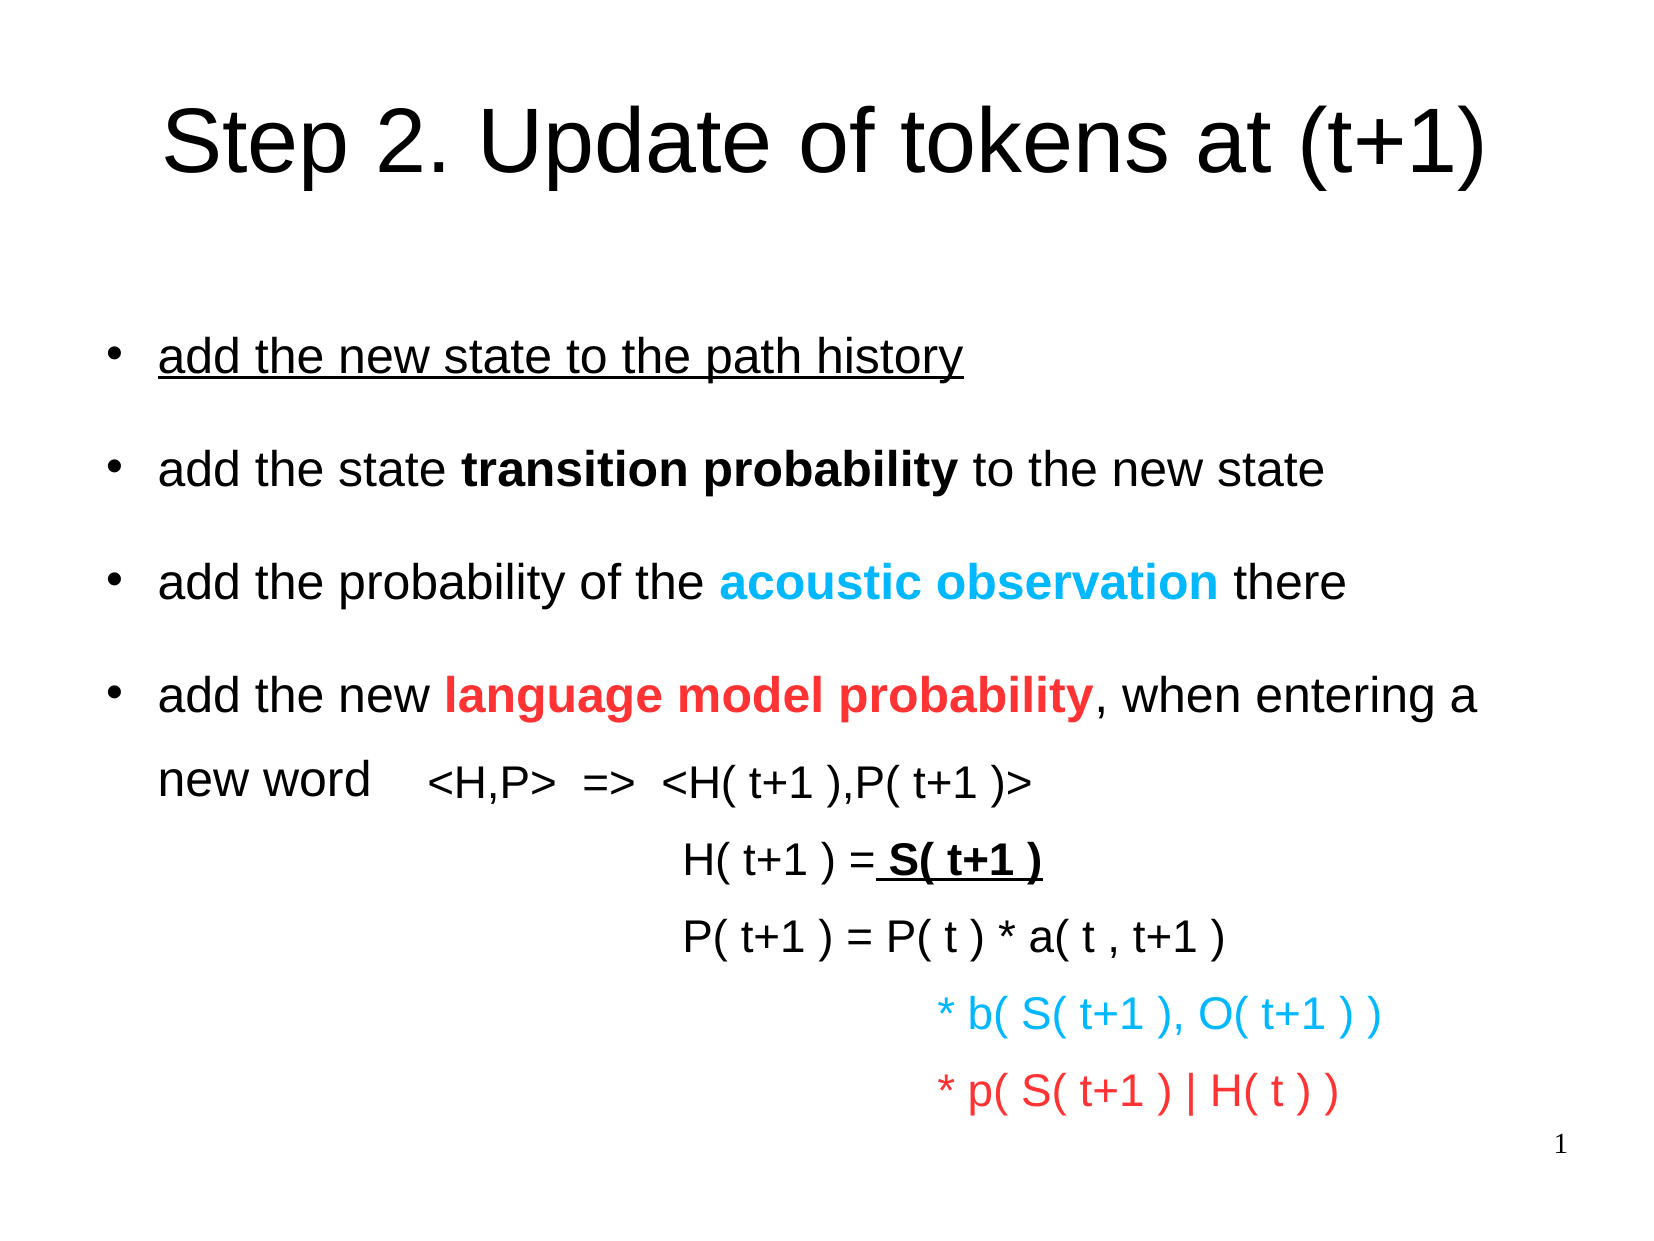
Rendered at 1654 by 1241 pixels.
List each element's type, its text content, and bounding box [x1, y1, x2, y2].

title Step 2. Update of tokens at (t+1) [82, 49, 1569, 255]
text_box <H,P> => <H( t+1 ),P( t+1 )> H( t+1 ) = S( t+1 ) P( t+1 ) = P( t ) * a( t , t+1 ) * b( S( t+1 ), O( t+1 ) ) * p( S( t+1 ) | H( t ) ) [412, 724, 1398, 1124]
list add the new state to the path history add the state transition probability to the new state add the probability of the acoustic observation there add the new language model probability, when entering a new word [88, 300, 1576, 1119]
